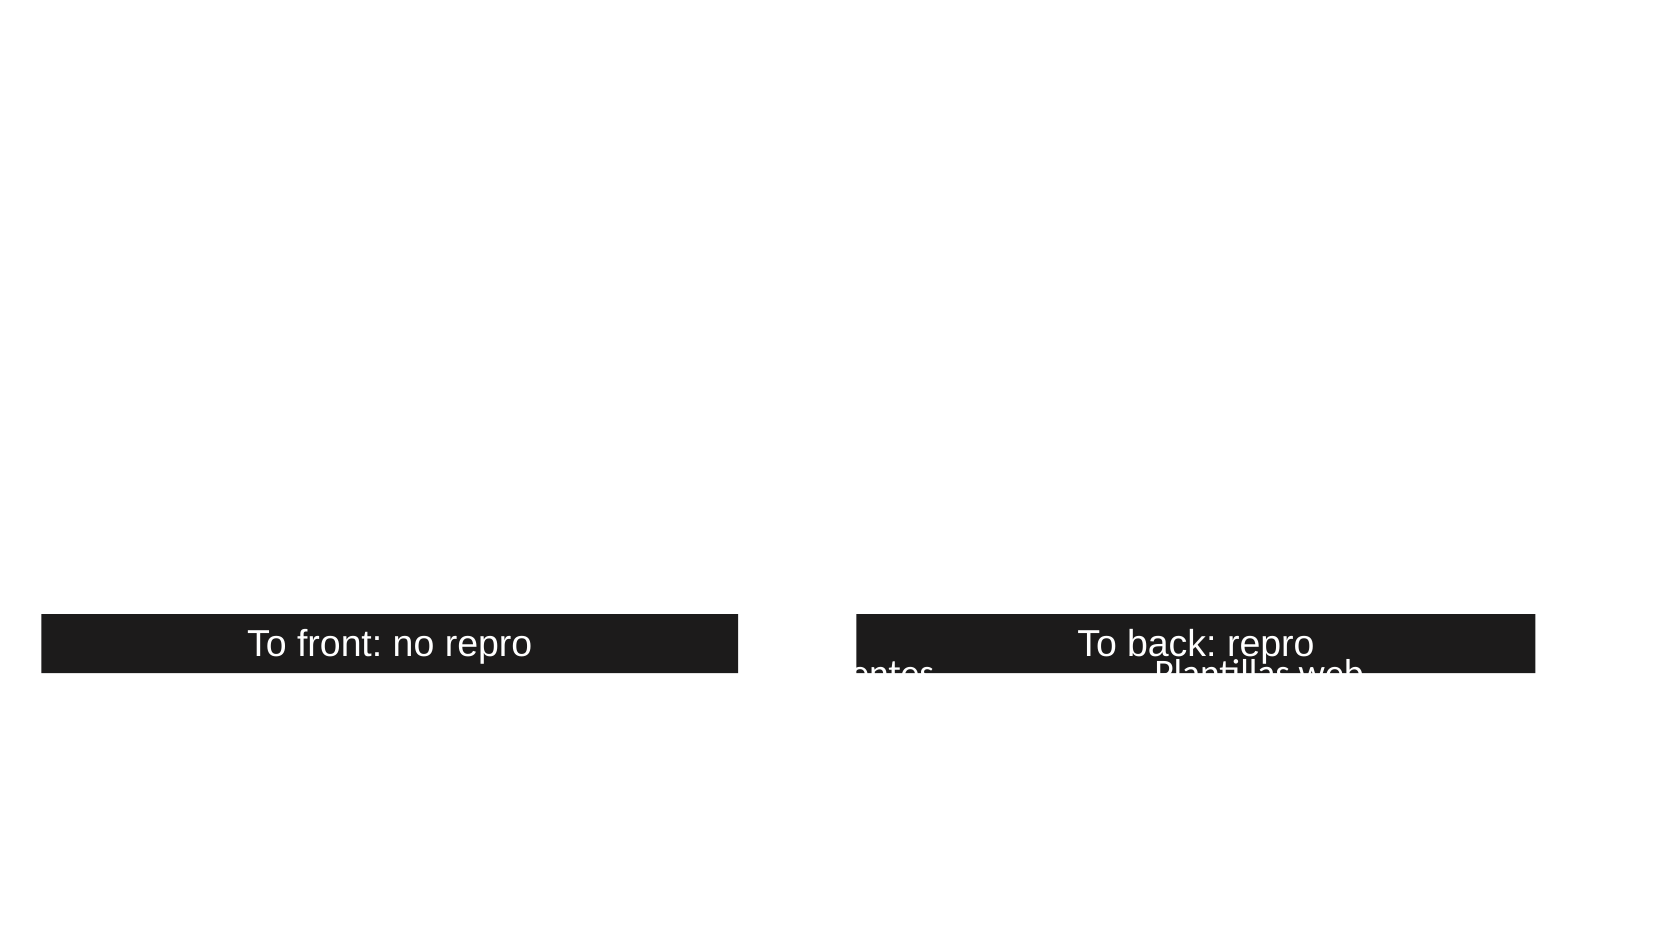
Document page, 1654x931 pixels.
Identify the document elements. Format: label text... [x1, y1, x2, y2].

text_box To back: repro [856, 614, 1536, 674]
text_box Fondos de pantalla Plantillas Existentes Plantillas web [88, 649, 1477, 740]
text_box To front: no repro [41, 614, 739, 674]
